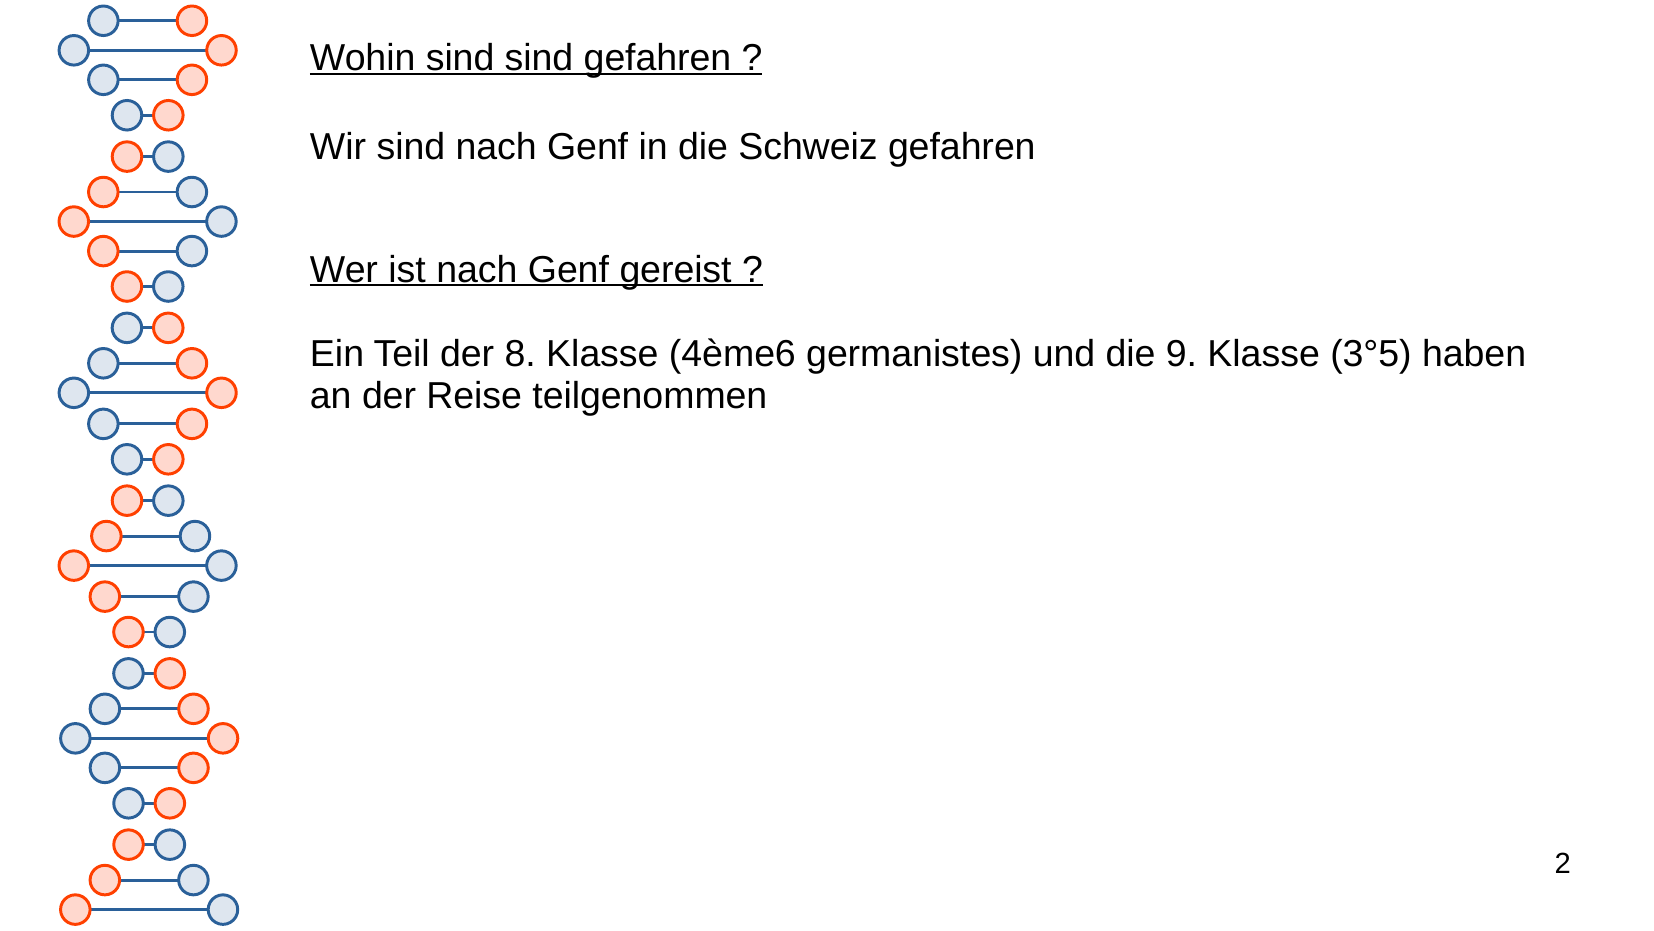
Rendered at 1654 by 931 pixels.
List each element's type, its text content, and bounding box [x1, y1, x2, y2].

text_box Wohin sind sind gefahren ? [295, 29, 1565, 87]
text_box Ein Teil der 8. Klasse (4ème6 germanistes) und die 9. Klasse (3°5) haben an der Reise teilgenommen [295, 324, 1565, 424]
text_box Wer ist nach Genf gereist ? [295, 240, 1241, 298]
text_box Wir sind nach Genf in die Schweiz gefahren [295, 118, 1595, 175]
